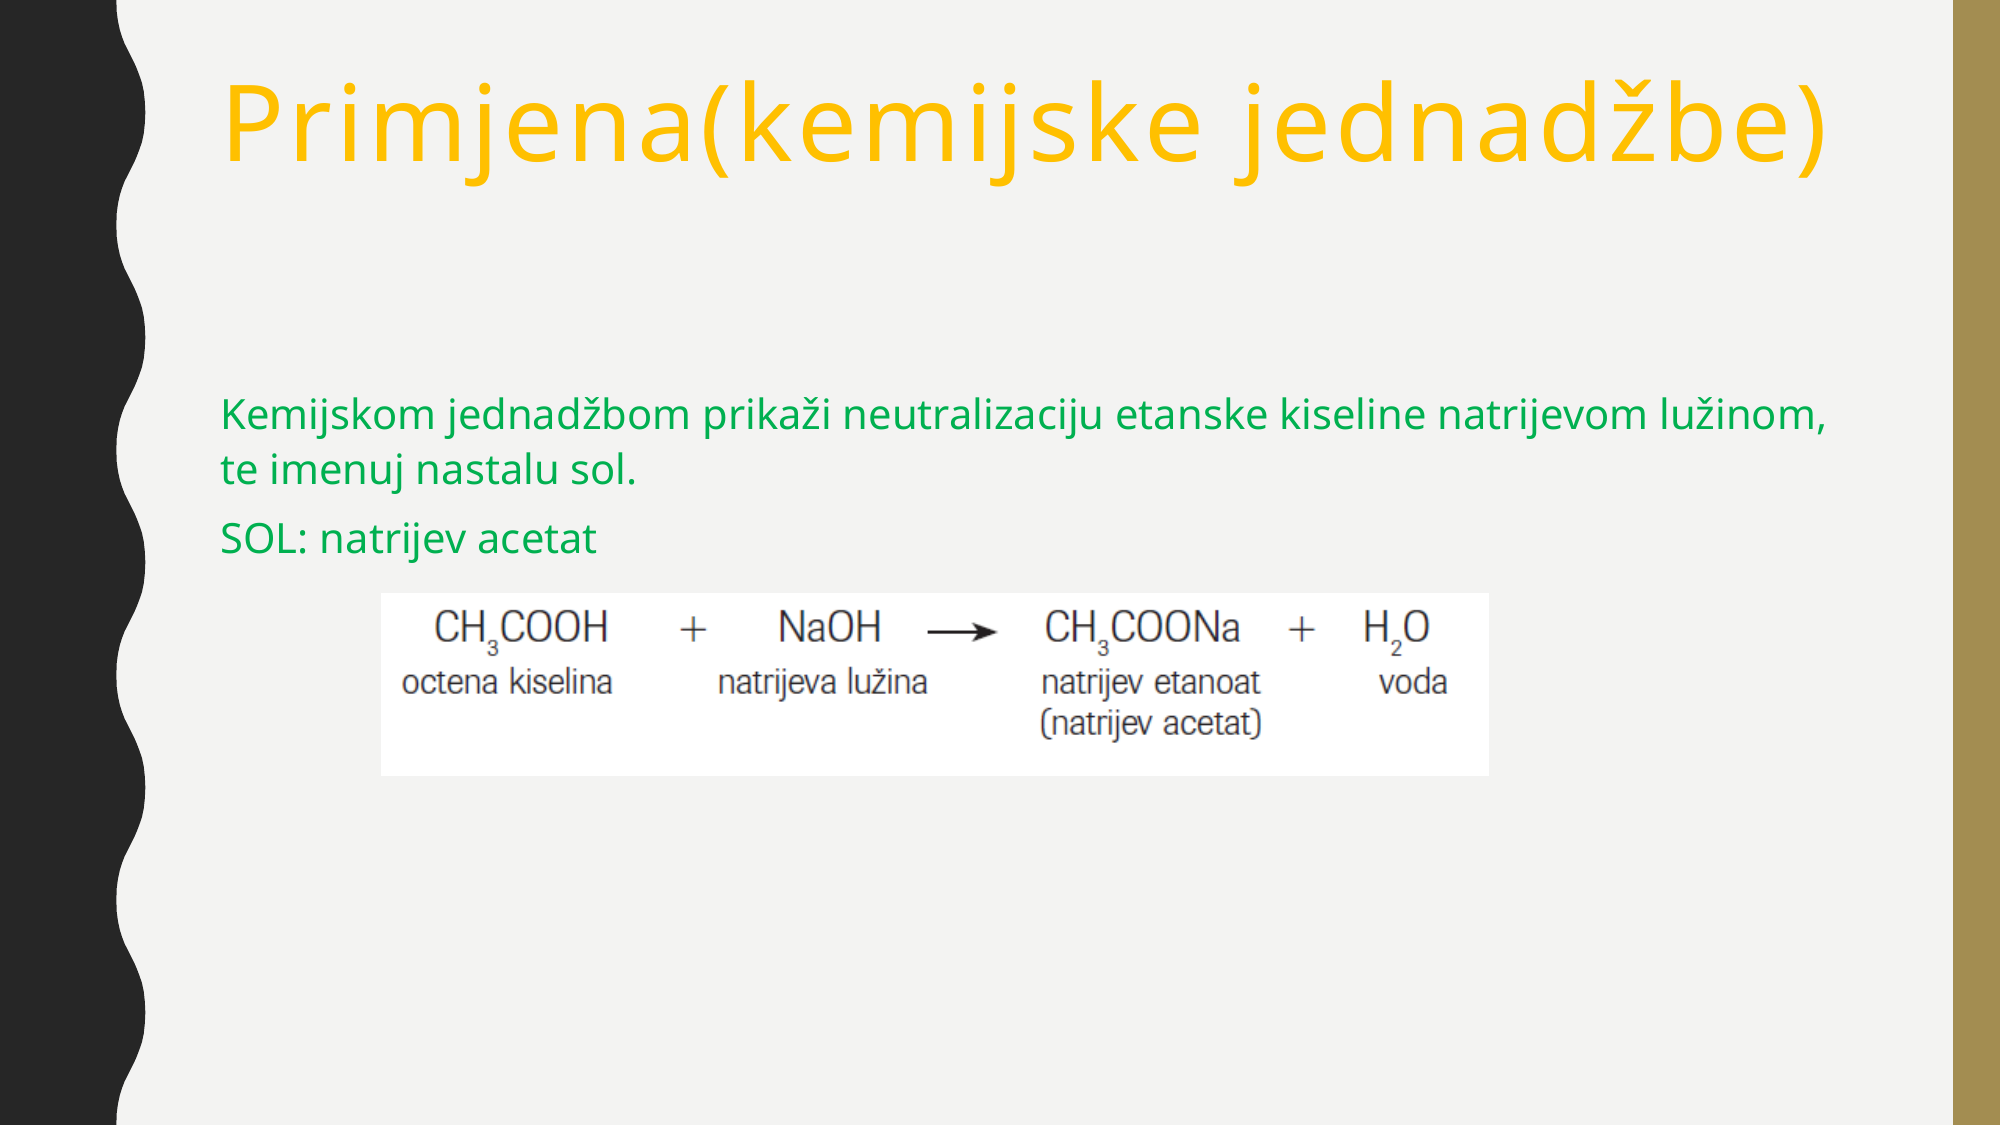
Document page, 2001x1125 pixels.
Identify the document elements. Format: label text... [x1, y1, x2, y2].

list Kemijskom jednadžbom prikaži neutralizaciju etanske kiseline natrijevom lužinom, te imenuj nastalu sol. SOL: natrijev acetat [205, 375, 1876, 965]
picture [381, 593, 1489, 776]
title Primjena(kemijske jednadžbe) [205, 62, 1876, 308]
